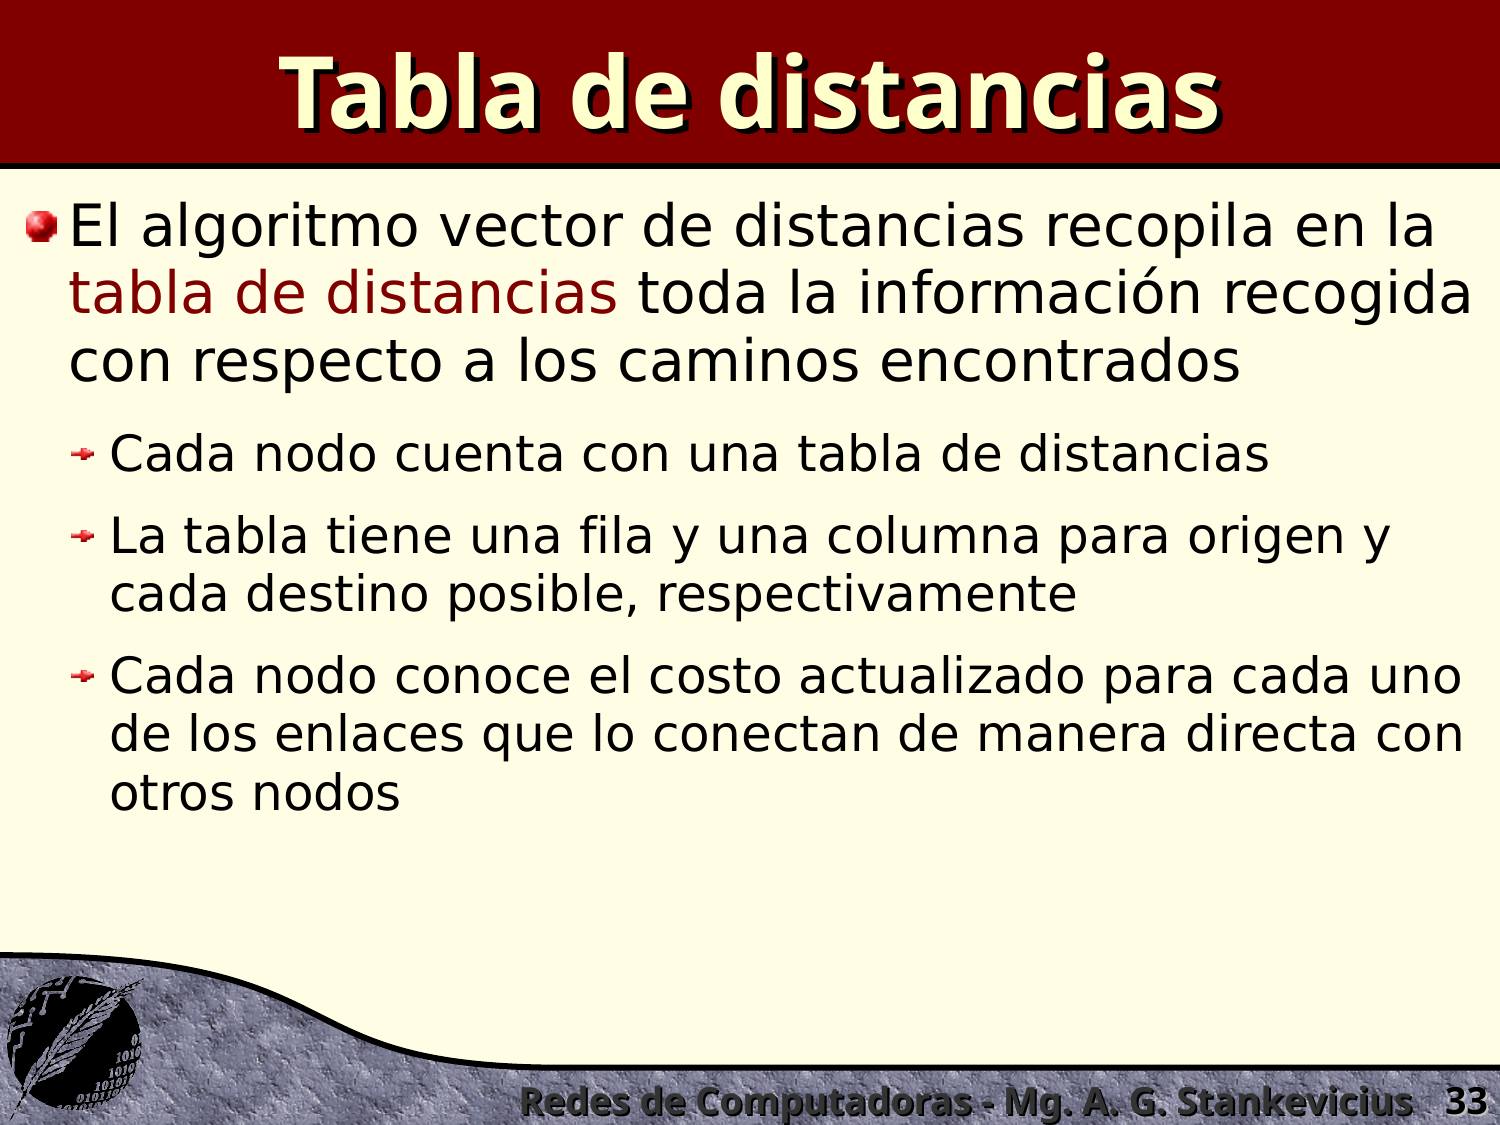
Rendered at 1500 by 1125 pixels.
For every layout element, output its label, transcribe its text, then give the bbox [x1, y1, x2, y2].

title Tabla de distancias [15, 5, 1485, 160]
picture [790, 1100, 795, 1110]
picture [0, 959, 1500, 1125]
list El algoritmo vector de distancias recopila en la tabla de distancias toda la información recogida con respecto a los caminos encontrados Cada nodo cuenta con una tabla de distancias La tabla tiene una fila y una columna para origen y cada destino posible, respectivamente Cada nodo conoce el costo actualizado para cada uno de los enlaces que lo conectan de manera directa con otros nodos [11, 192, 1486, 921]
picture [1047, 1100, 1054, 1110]
